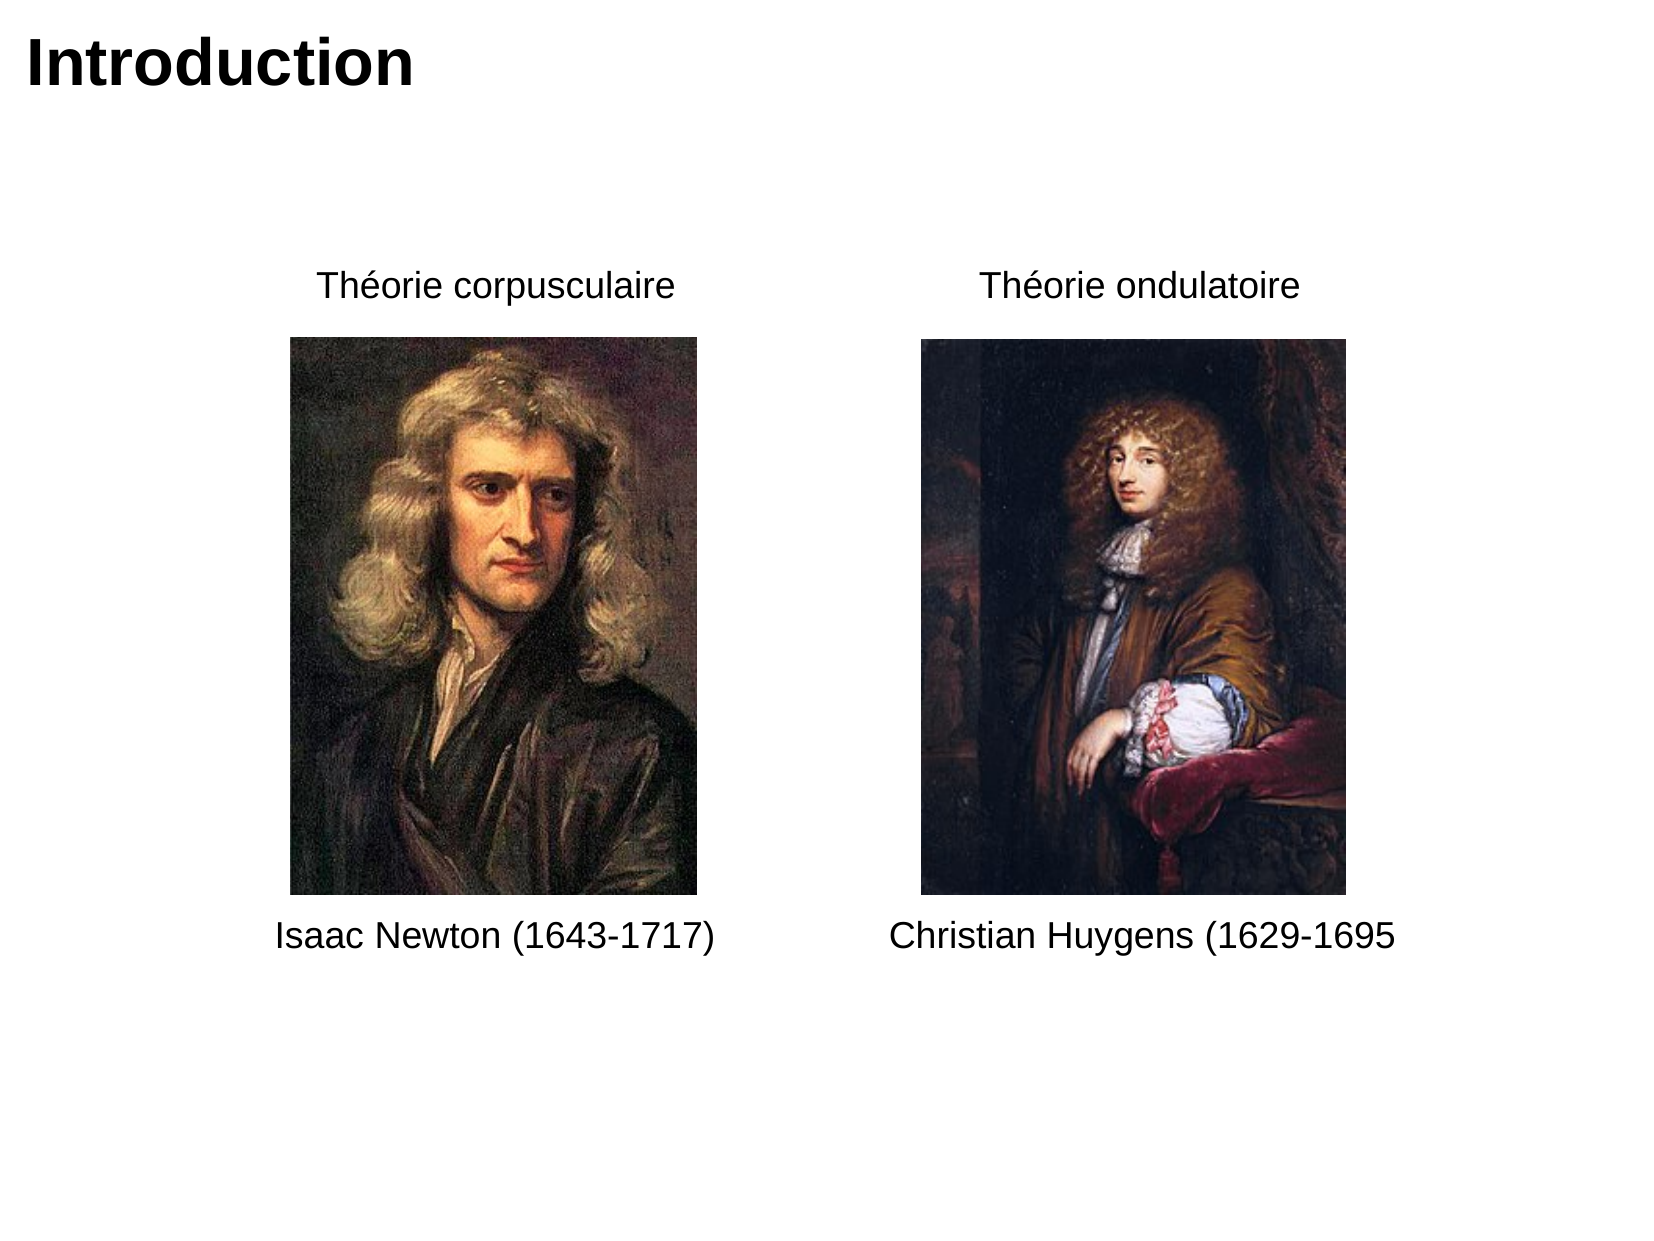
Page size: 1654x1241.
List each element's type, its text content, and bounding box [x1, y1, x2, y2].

text_box Isaac Newton (1643-1717) [259, 906, 827, 964]
text_box Introduction [11, 17, 1158, 108]
text_box Théorie ondulatoire [921, 257, 1359, 315]
picture [290, 337, 697, 895]
picture [921, 339, 1346, 895]
text_box Théorie corpusculaire [188, 257, 804, 315]
text_box Christian Huygens (1629-1695 [874, 906, 1418, 1006]
